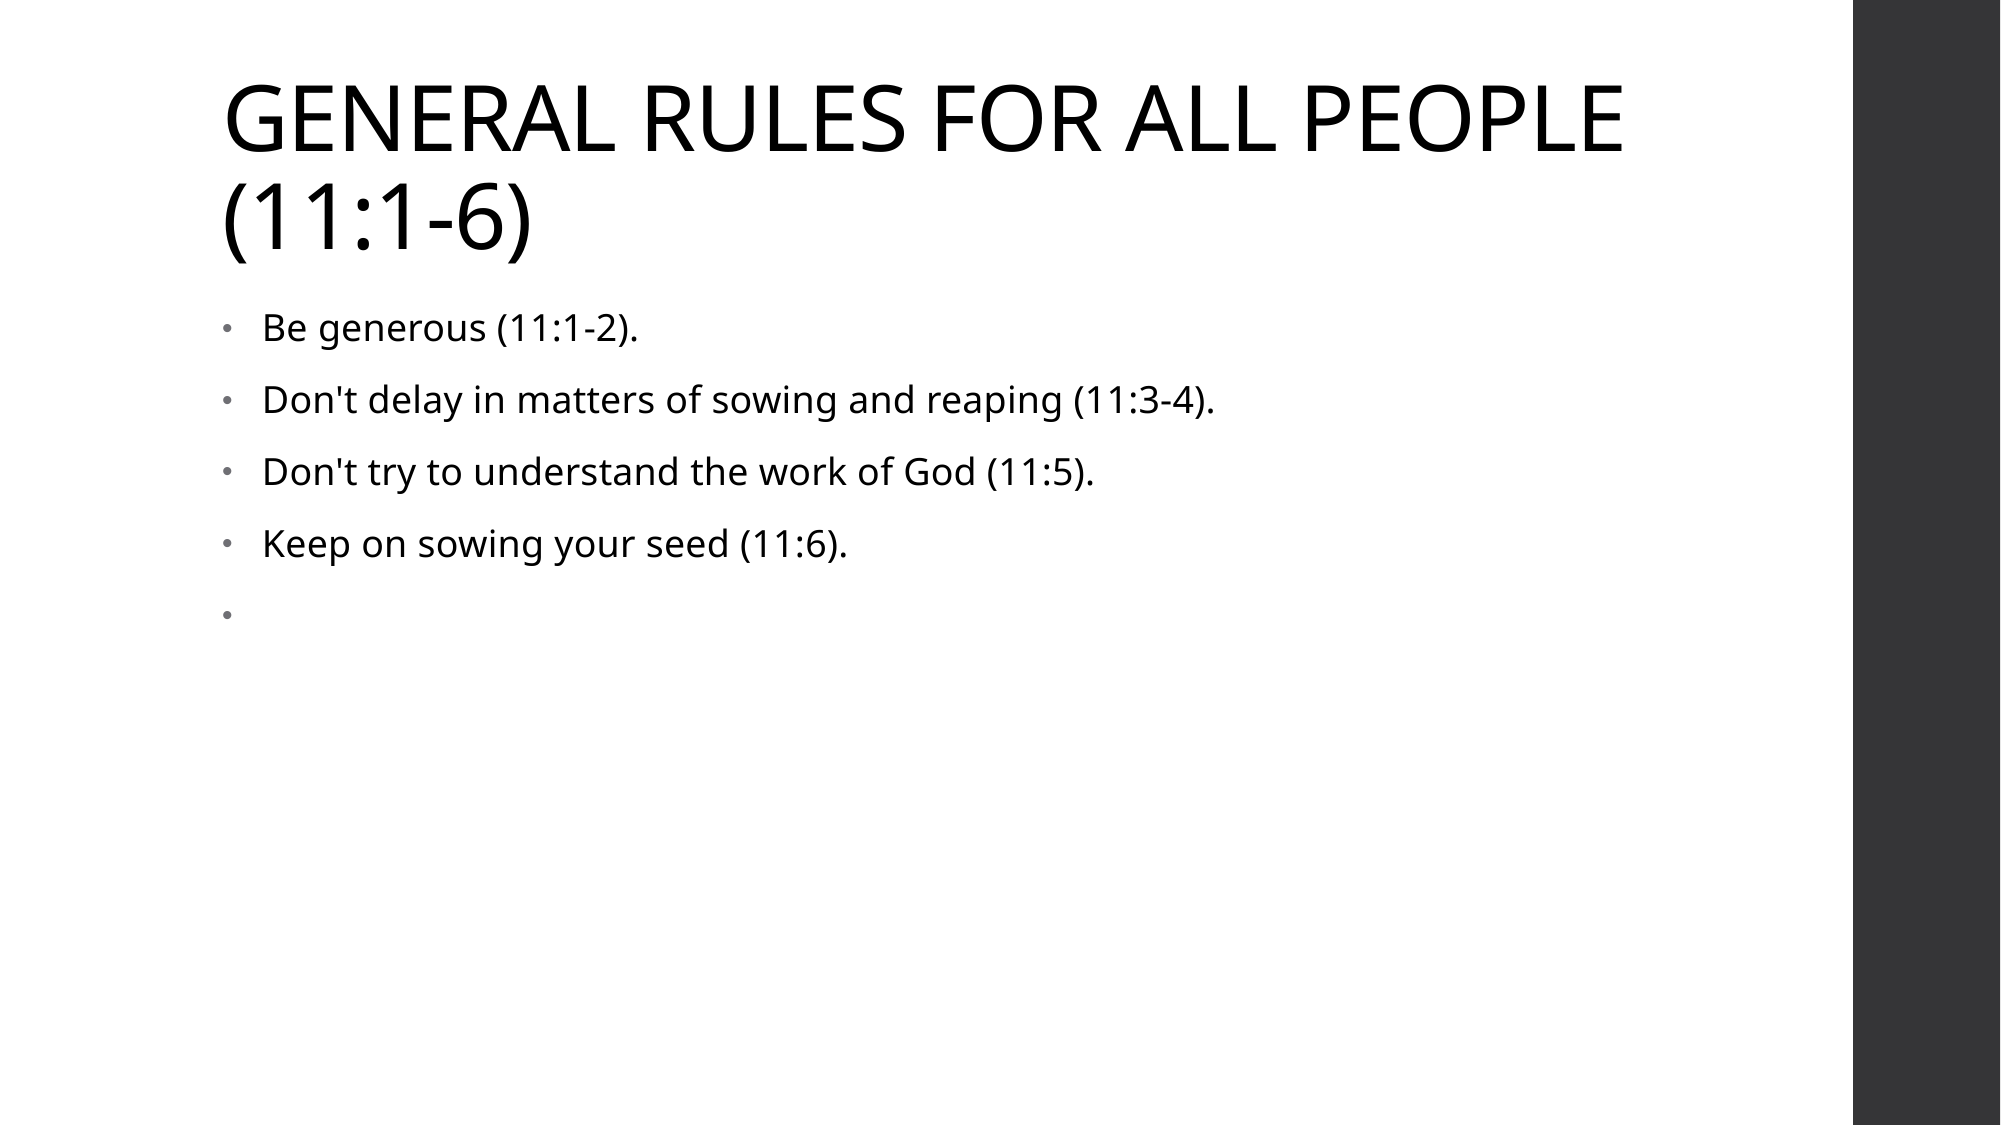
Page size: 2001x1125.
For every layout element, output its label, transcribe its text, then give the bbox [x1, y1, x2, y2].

list Be generous (11:1-2). Don't delay in matters of sowing and reaping (11:3-4). Don't try to understand the work of God (11:5). Keep on sowing your seed (11:6). [206, 299, 1617, 1014]
title GENERAL RULES FOR ALL PEOPLE (11:1-6) [206, 60, 1797, 278]
